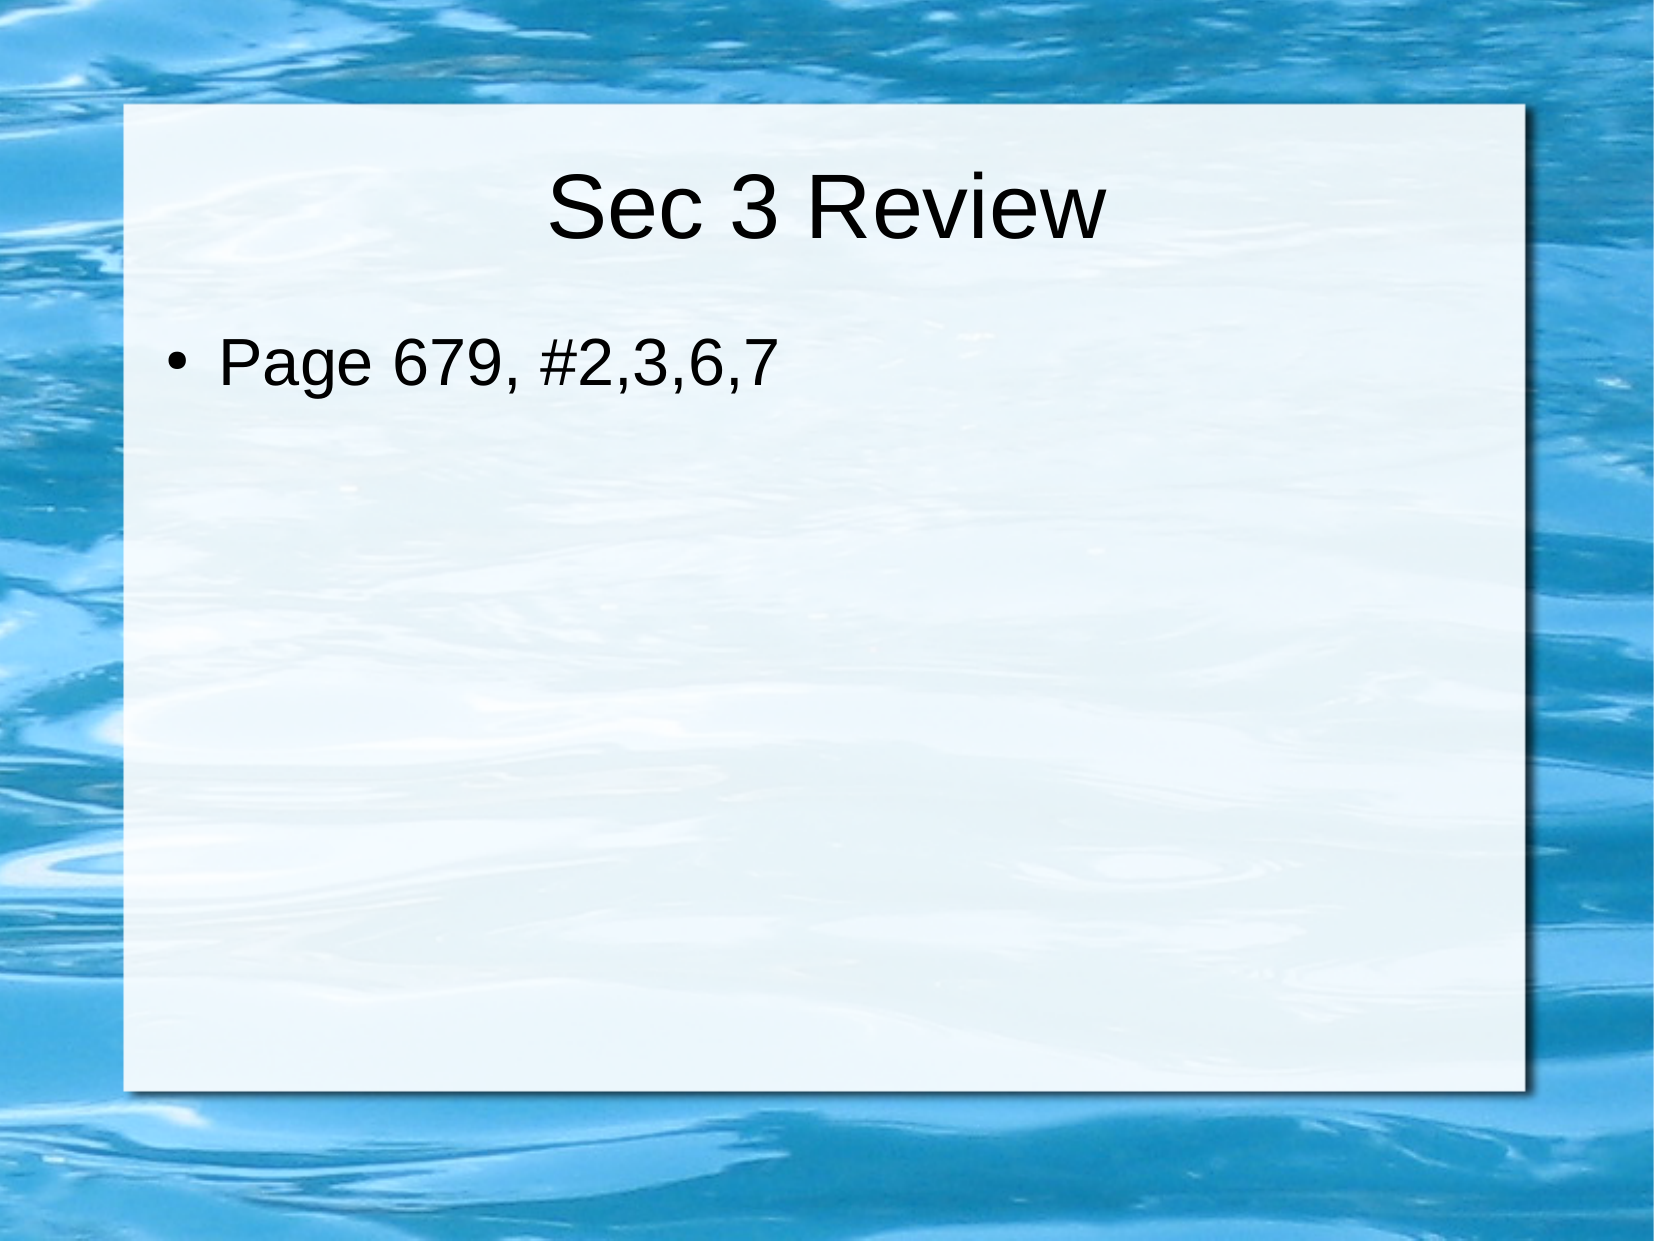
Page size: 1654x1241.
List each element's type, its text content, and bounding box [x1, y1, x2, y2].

title Sec 3 Review [147, 118, 1506, 296]
list Page 679, #2,3,6,7 [147, 324, 1506, 1064]
picture [0, 0, 1654, 1241]
